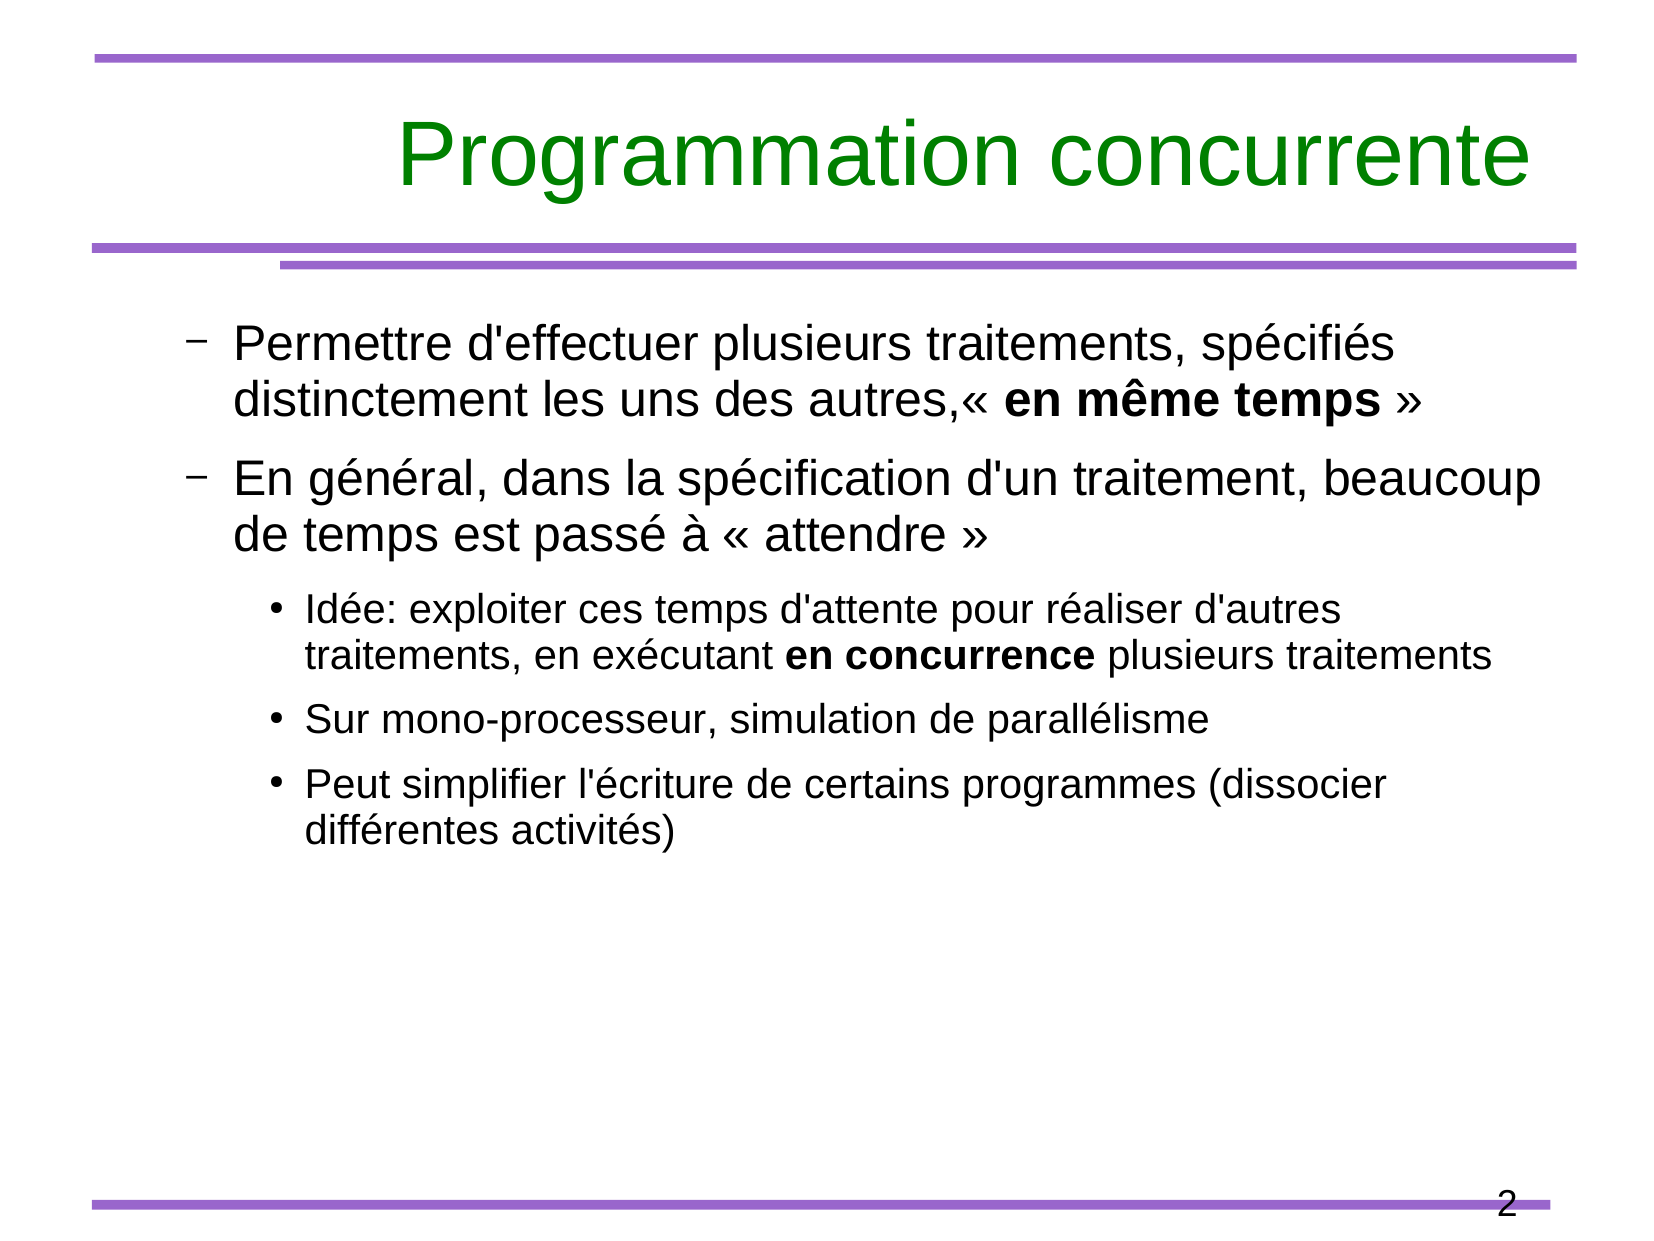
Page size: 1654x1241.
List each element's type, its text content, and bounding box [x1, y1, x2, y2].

title Programmation concurrente [121, 49, 1534, 257]
list Permettre d'effectuer plusieurs traitements, spécifiés distinctement les uns des autres,« en même temps » En général, dans la spécification d'un traitement, beaucoup de temps est passé à « attendre » Idée: exploiter ces temps d'attente pour réaliser d'autres traitements, en exécutant en concurrence plusieurs traitements Sur mono-processeur, simulation de parallélisme Peut simplifier l'écriture de certains programmes (dissocier différentes activités) [92, 315, 1563, 1163]
